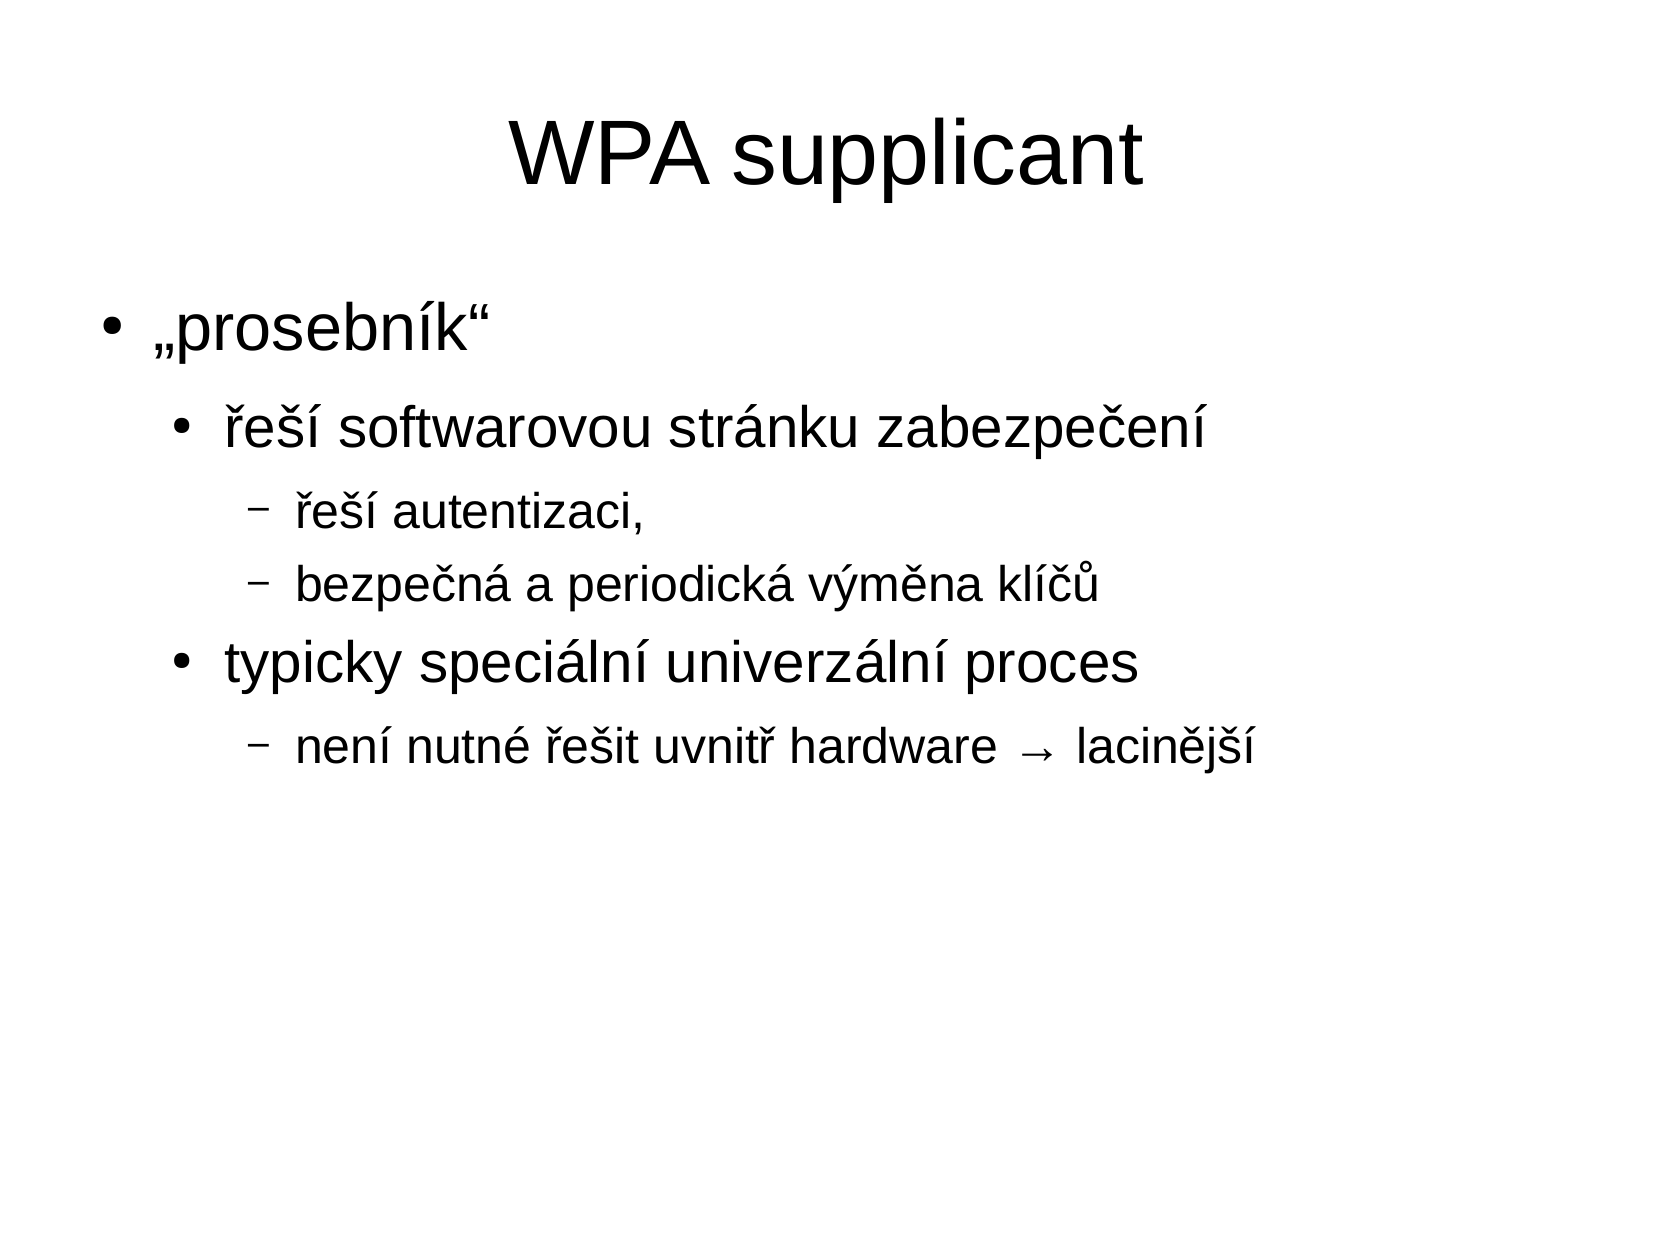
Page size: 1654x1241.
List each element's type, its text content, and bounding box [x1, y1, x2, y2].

list „prosebník“ řeší softwarovou stránku zabezpečení řeší autentizaci, bezpečná a periodická výměna klíčů typicky speciální univerzální proces není nutné řešit uvnitř hardware → lacinější [82, 290, 1571, 1109]
title WPA supplicant [82, 49, 1571, 257]
